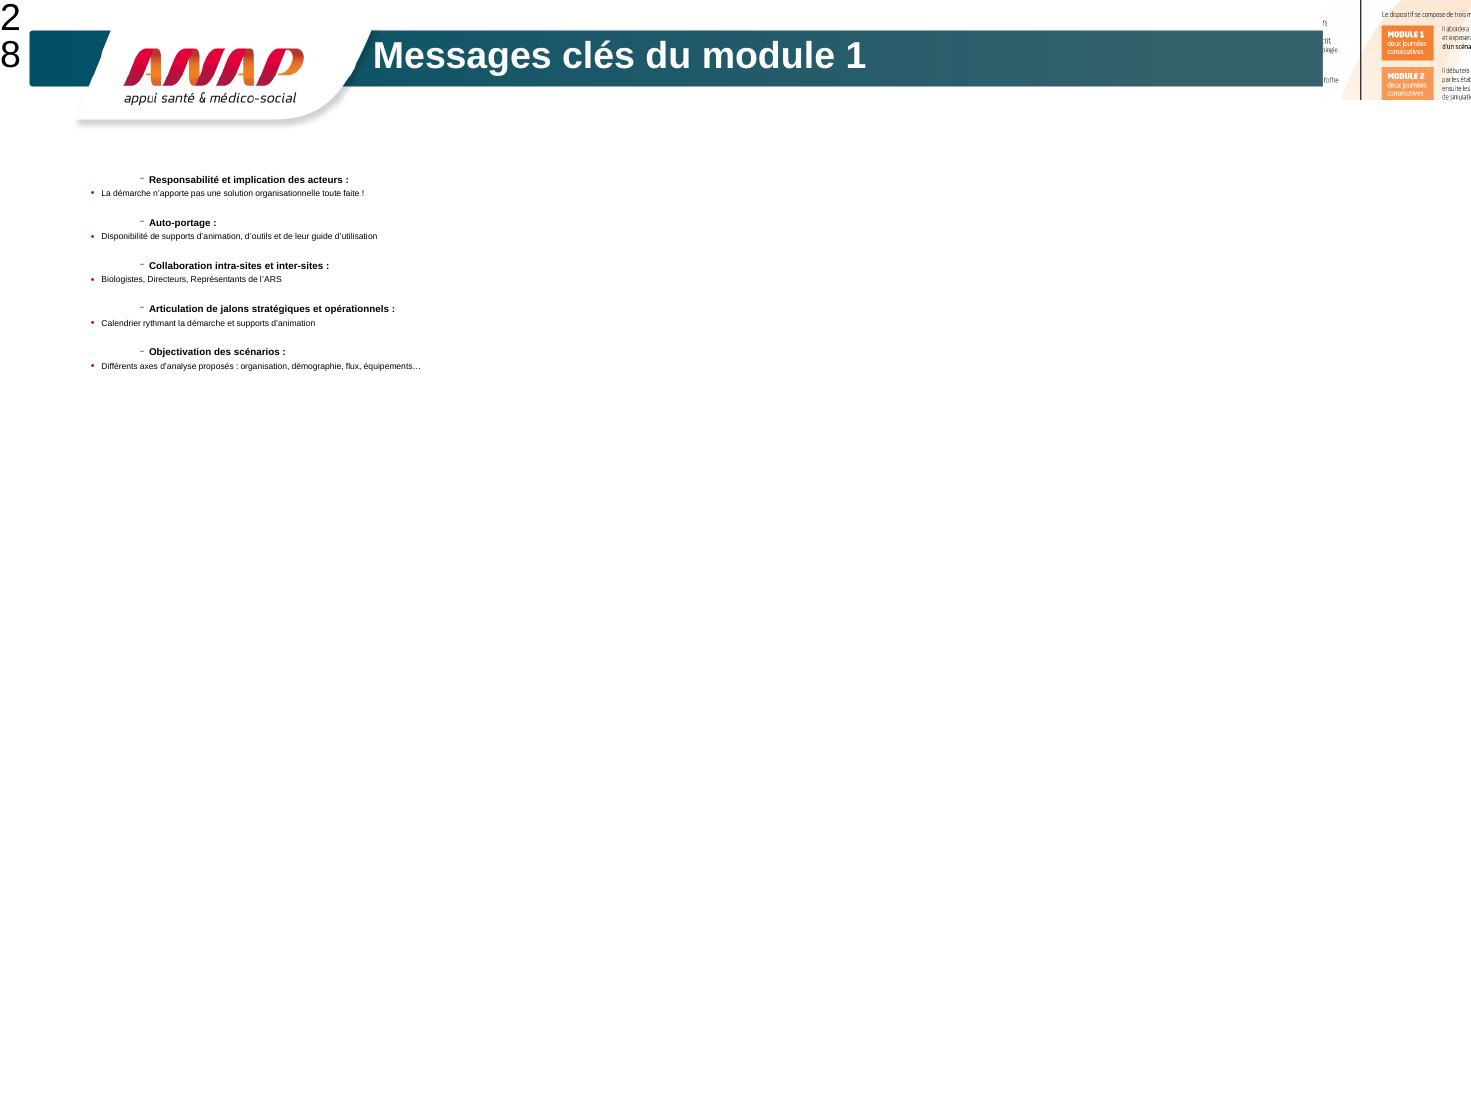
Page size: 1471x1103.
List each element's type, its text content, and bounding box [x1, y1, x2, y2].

title Messages clés du module 1 [372, 31, 1442, 216]
list Responsabilité et implication des acteurs : La démarche n’apporte pas une solution organisationnelle toute faite ! Auto-portage : Disponibilité de supports d’animation, d’outils et de leur guide d’utilisation Collaboration intra-sites et inter-sites : Biologistes, Directeurs, Représentants de l’ARS Articulation de jalons stratégiques et opérationnels : Calendrier rythmant la démarche et supports d’animation Objectivation des scénarios : Différents axes d’analyse proposés : organisation, démographie, flux, équipements… [75, 173, 1434, 374]
picture [0, 0, 1471, 155]
